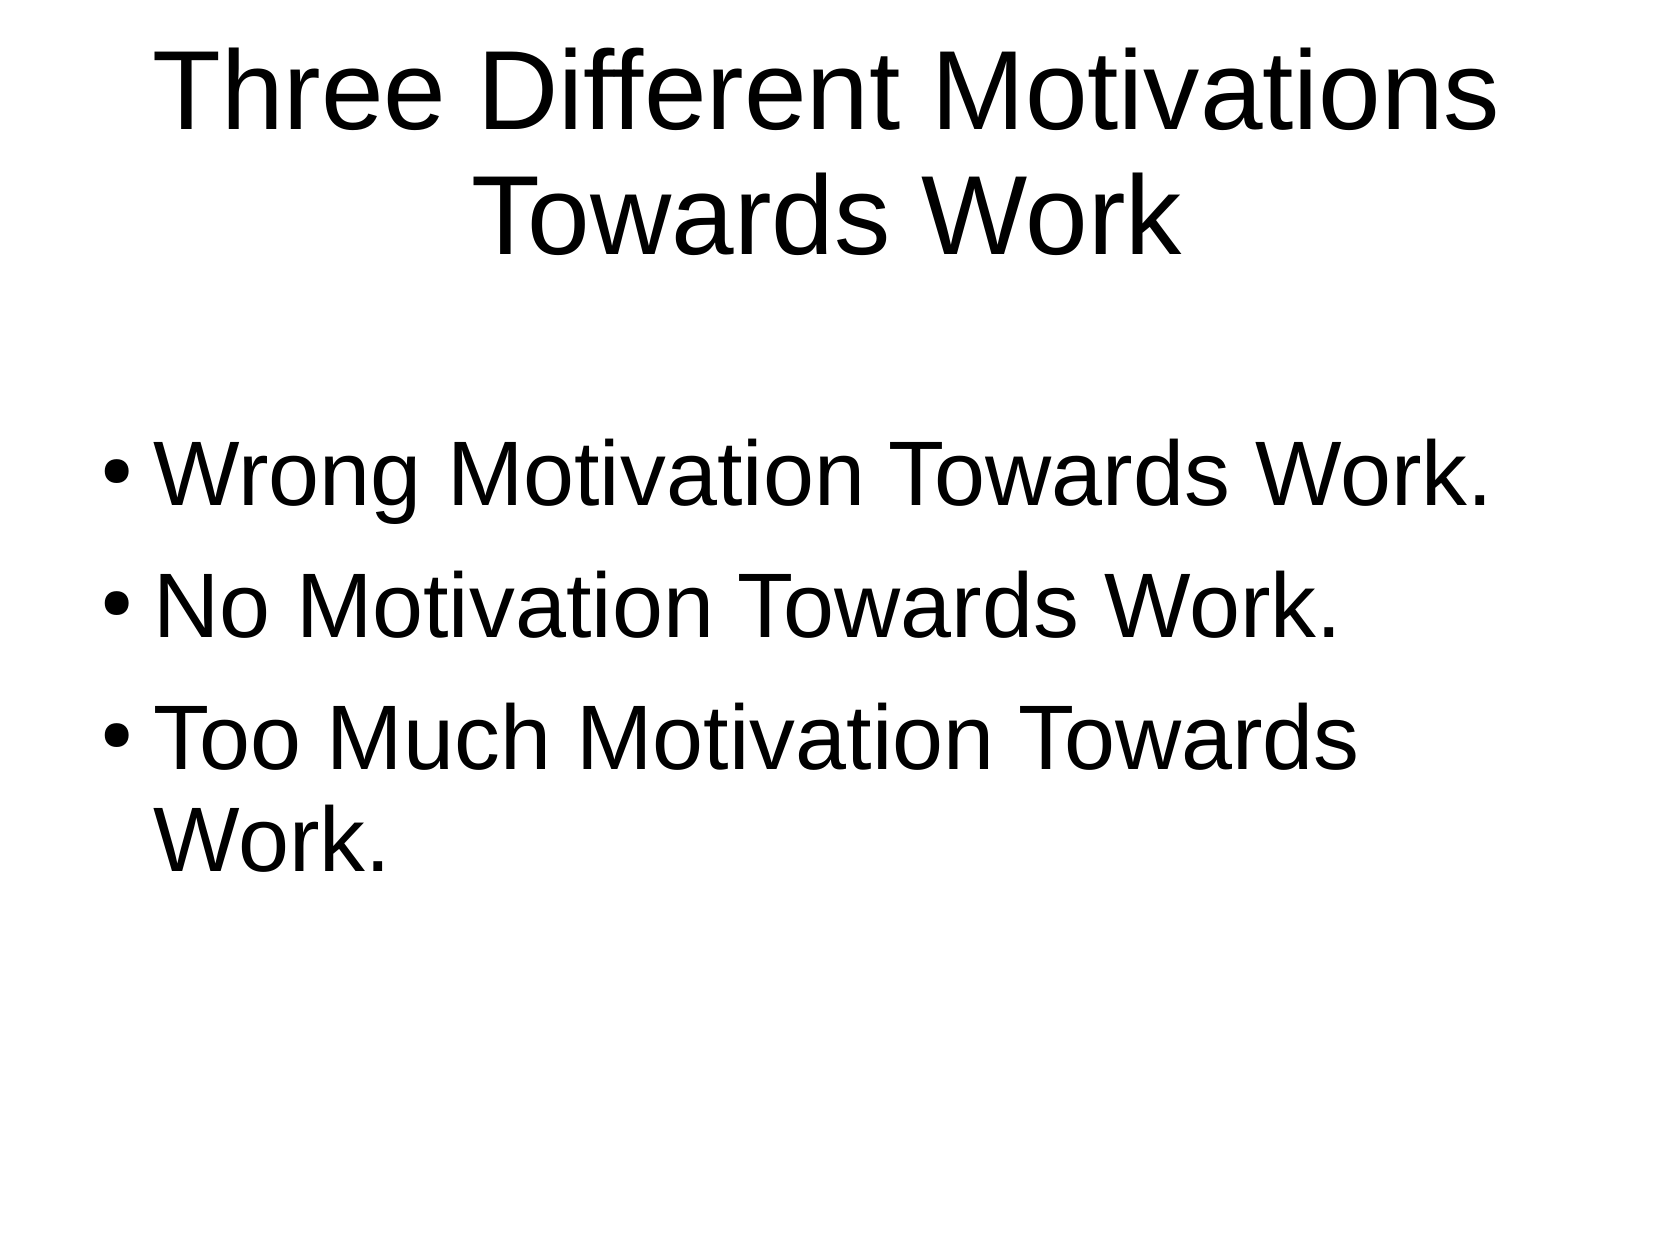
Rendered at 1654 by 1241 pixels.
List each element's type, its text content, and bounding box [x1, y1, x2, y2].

title Three Different Motivations Towards Work [82, 27, 1571, 279]
list Wrong Motivation Towards Work. No Motivation Towards Work. Too Much Motivation Towards Work. [82, 290, 1571, 1109]
